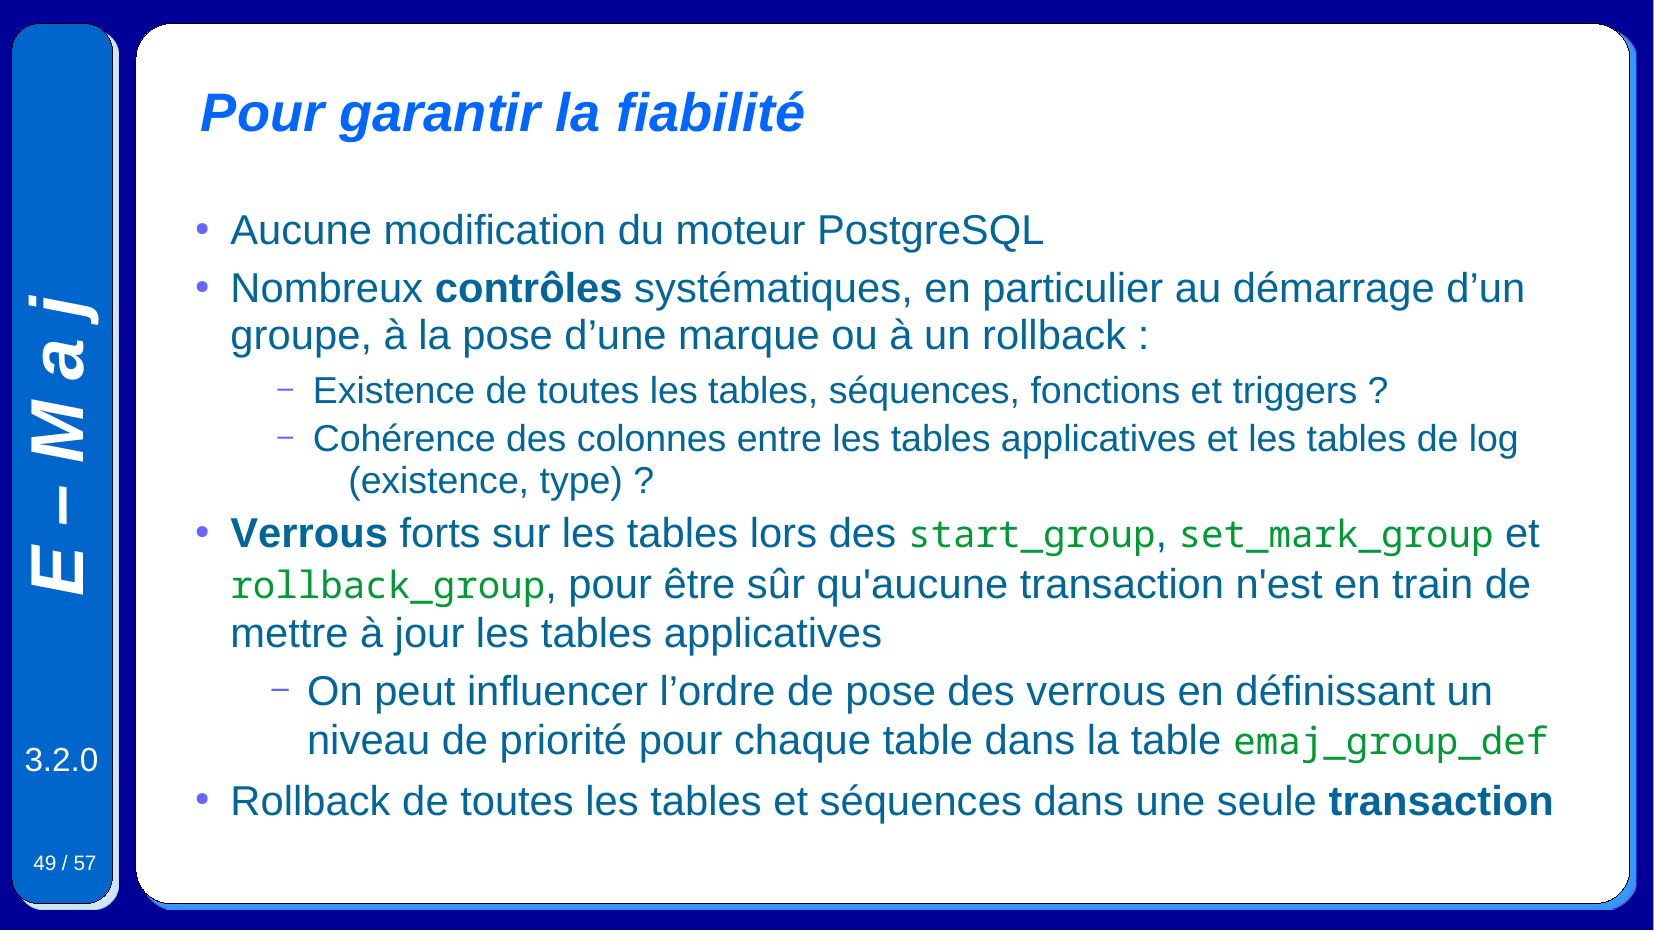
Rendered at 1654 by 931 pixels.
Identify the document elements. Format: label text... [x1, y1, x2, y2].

title Pour garantir la fiabilité [200, 34, 1575, 191]
list Aucune modification du moteur PostgreSQL Nombreux contrôles systématiques, en particulier au démarrage d’un groupe, à la pose d’une marque ou à un rollback : Existence de toutes les tables, séquences, fonctions et triggers ? Cohérence des colonnes entre les tables applicatives et les tables de log (existence, type) ? Verrous forts sur les tables lors des start_group, set_mark_group et rollback_group, pour être sûr qu'aucune transaction n'est en train de mettre à jour les tables applicatives On peut influencer l’ordre de pose des verrous en définissant un niveau de priorité pour chaque table dans la table emaj_group_def Rollback de toutes les tables et séquences dans une seule transaction [177, 206, 1587, 827]
